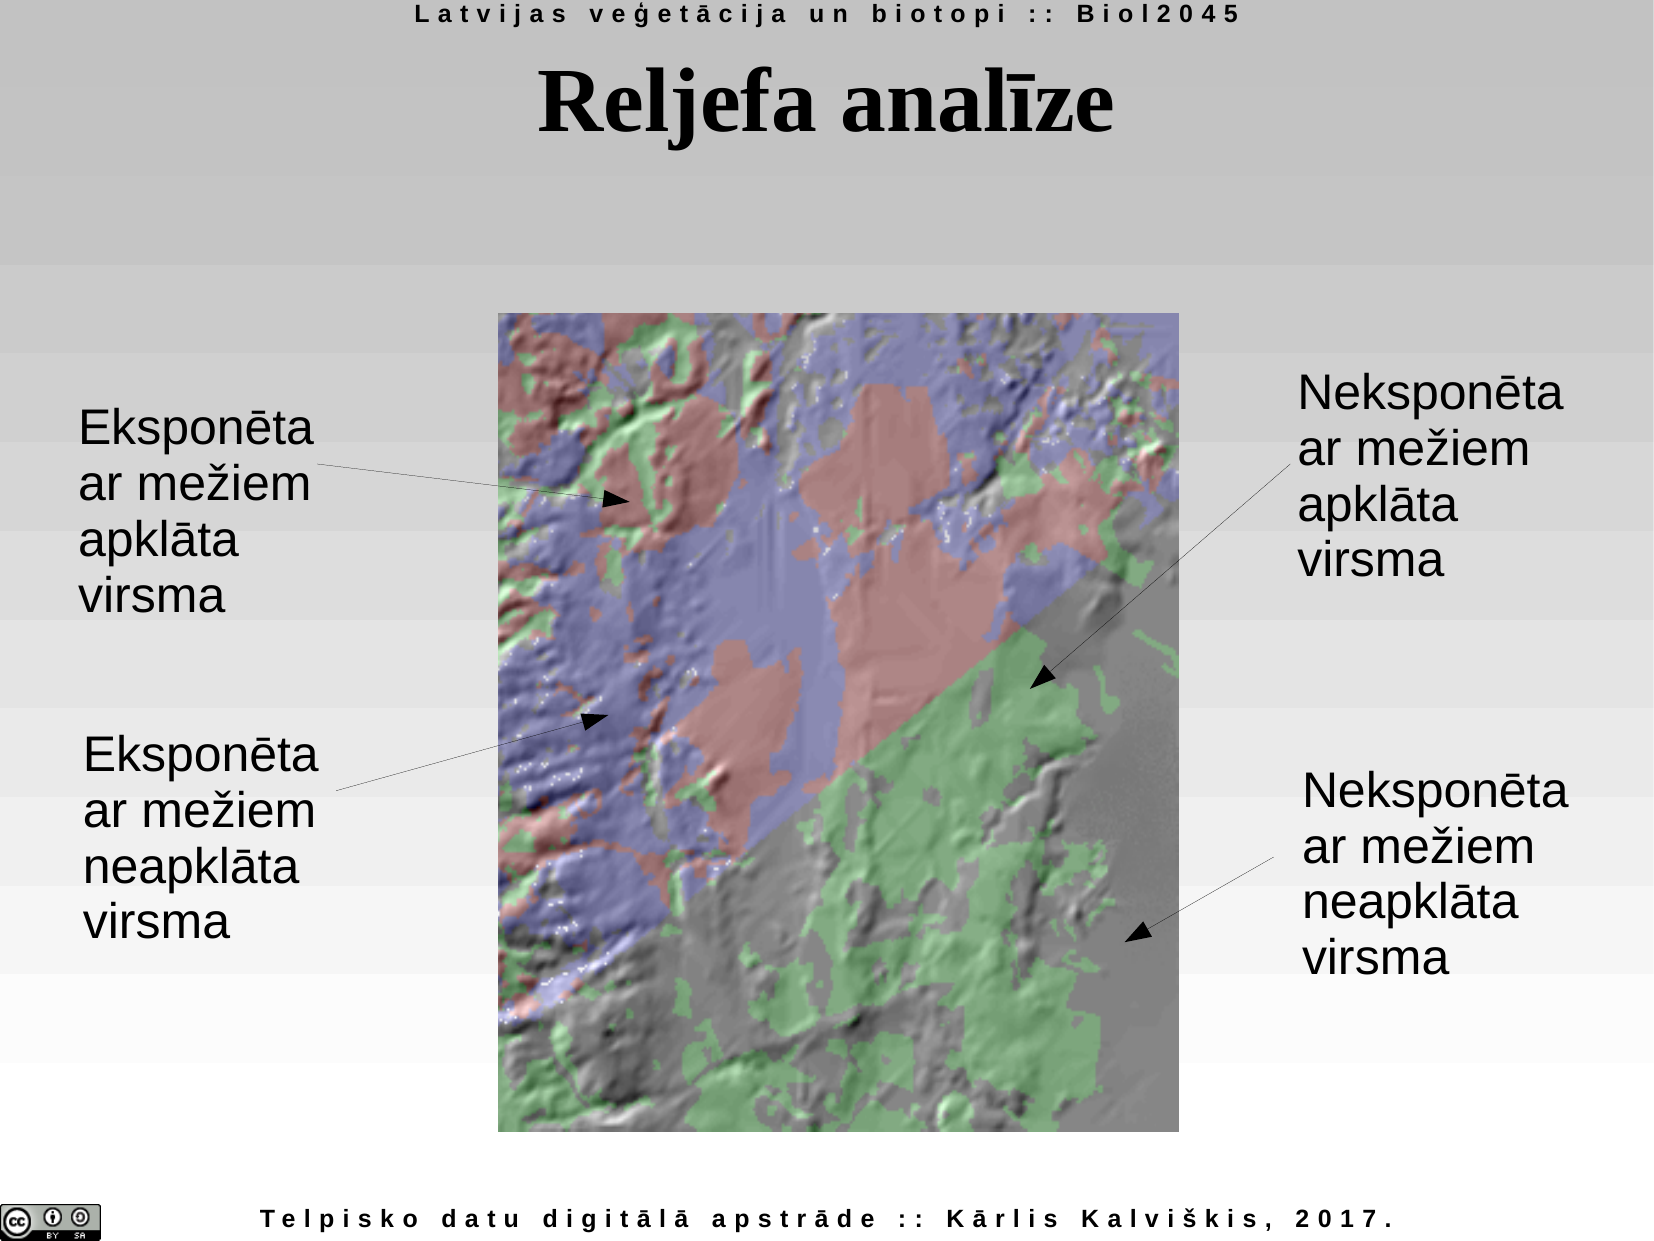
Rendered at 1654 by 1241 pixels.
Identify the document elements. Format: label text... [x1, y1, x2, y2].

title Reljefa analīze [29, 49, 1625, 296]
text_box Eksponēta ar mežiem neapklāta virsma [82, 725, 320, 951]
text_box Neksponēta ar mežiem neapklāta virsma [1302, 760, 1569, 987]
text_box Neksponēta ar mežiem apklāta virsma [1297, 363, 1565, 589]
picture [0, 0, 1654, 1241]
text_box Eksponēta ar mežiem apklāta virsma [78, 398, 315, 624]
